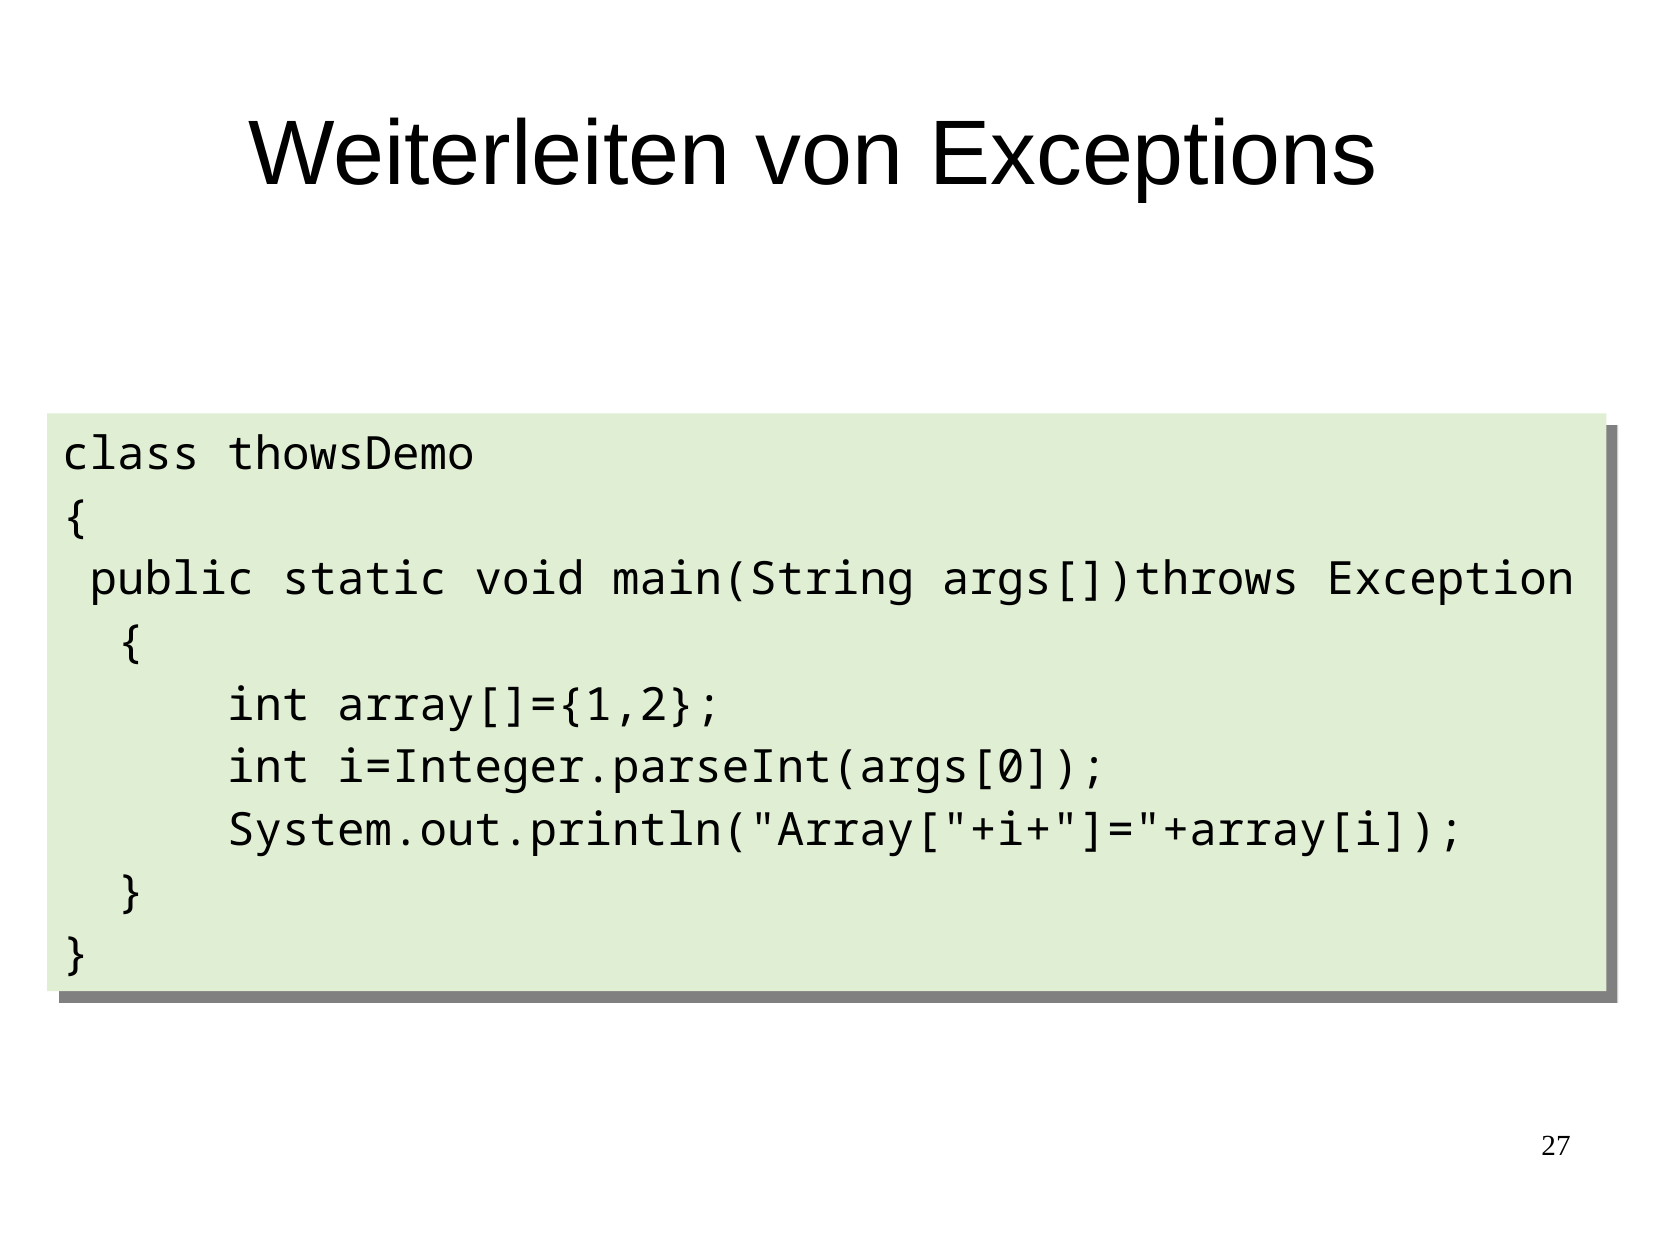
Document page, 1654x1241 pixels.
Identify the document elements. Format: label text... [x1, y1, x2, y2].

text_box class thowsDemo { public static void main(String args[])throws Exception { int array[]={1,2}; int i=Integer.parseInt(args[0]); System.out.println("Array["+i+"]="+array[i]); } } [47, 413, 1607, 957]
title Weiterleiten von Exceptions [82, 56, 1571, 250]
